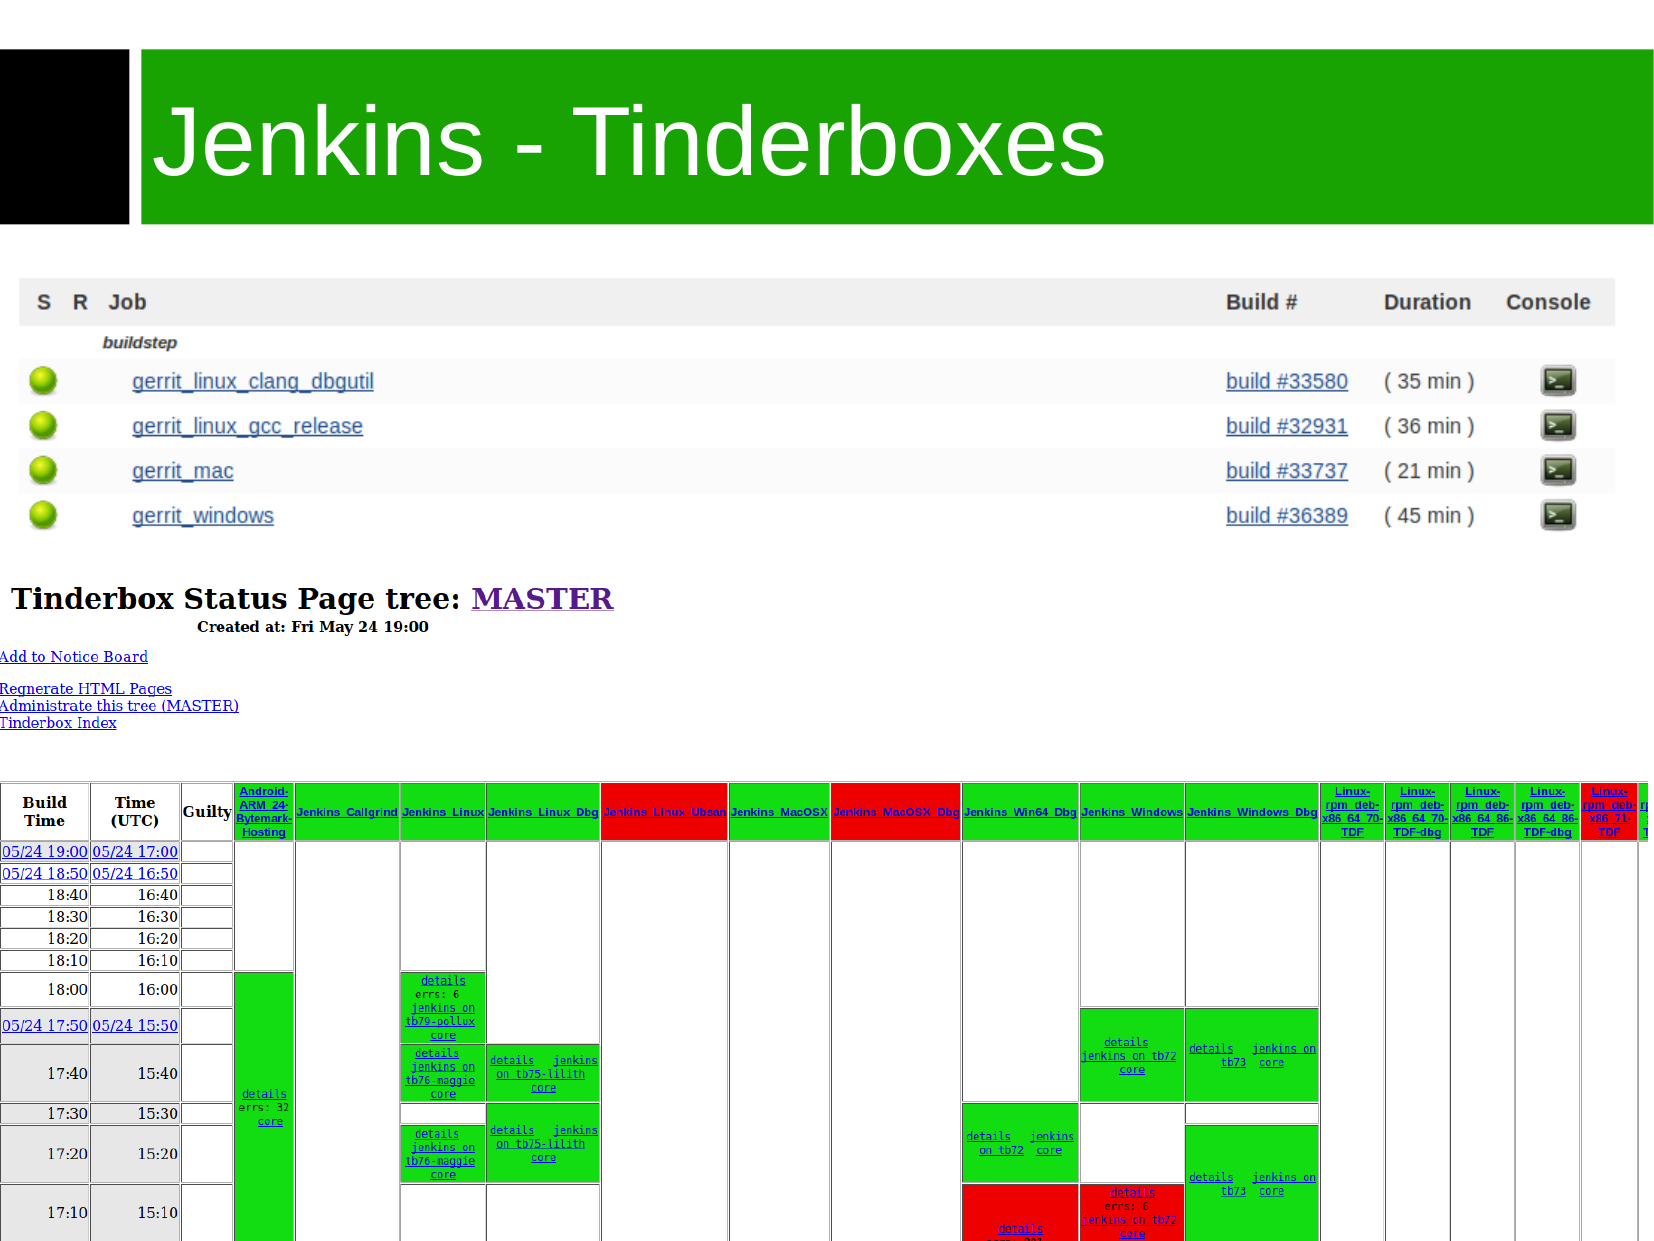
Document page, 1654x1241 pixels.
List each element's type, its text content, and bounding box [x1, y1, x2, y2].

picture [0, 250, 1654, 1241]
title Jenkins - Tinderboxes [152, 72, 1654, 211]
